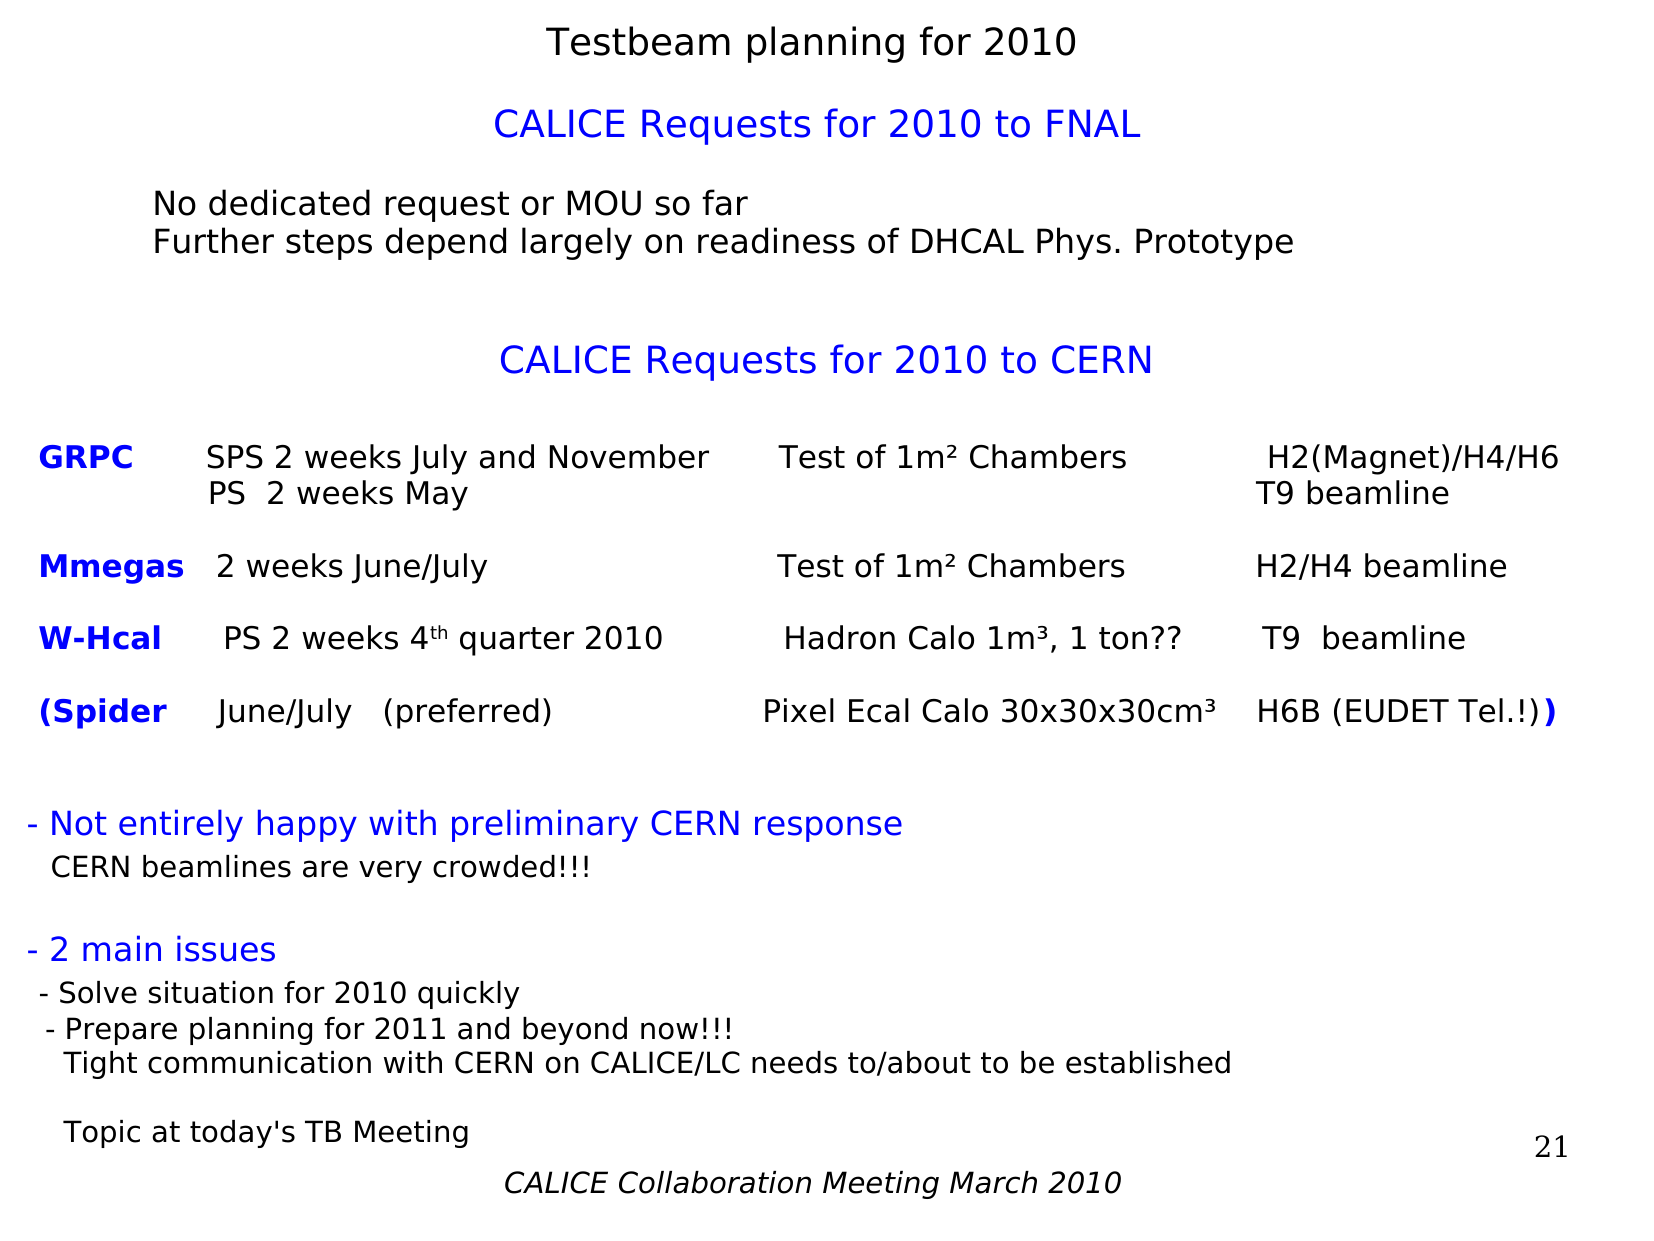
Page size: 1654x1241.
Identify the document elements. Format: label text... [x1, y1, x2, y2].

text_box No dedicated request or MOU so far Further steps depend largely on readiness of DHCAL Phys. Prototype [137, 177, 1301, 269]
text_box CALICE Requests for 2010 to FNAL [478, 95, 1142, 154]
text_box Testbeam planning for 2010 [531, 13, 1083, 73]
text_box - Not entirely happy with preliminary CERN response CERN beamlines are very crowded!!! - 2 main issues - Solve situation for 2010 quickly - Prepare planning for 2011 and beyond now!!! Tight communication with CERN on CALICE/LC needs to/about to be established Topic at today's TB Meeting [11, 797, 1255, 1196]
text_box CALICE Requests for 2010 to CERN [484, 331, 1155, 390]
text_box GRPC SPS 2 weeks July and November Test of 1m² Chambers H2(Magnet)/H4/H6 PS 2 weeks May T9 beamline Mmegas 2 weeks June/July Test of 1m² Chambers H2/H4 beamline W-Hcal PS 2 weeks 4th quarter 2010 Hadron Calo 1m³, 1 ton?? T9 beamline (Spider June/July (preferred) Pixel Ecal Calo 30x30x30cm³ H6B (EUDET Tel.!)) [23, 432, 1619, 738]
